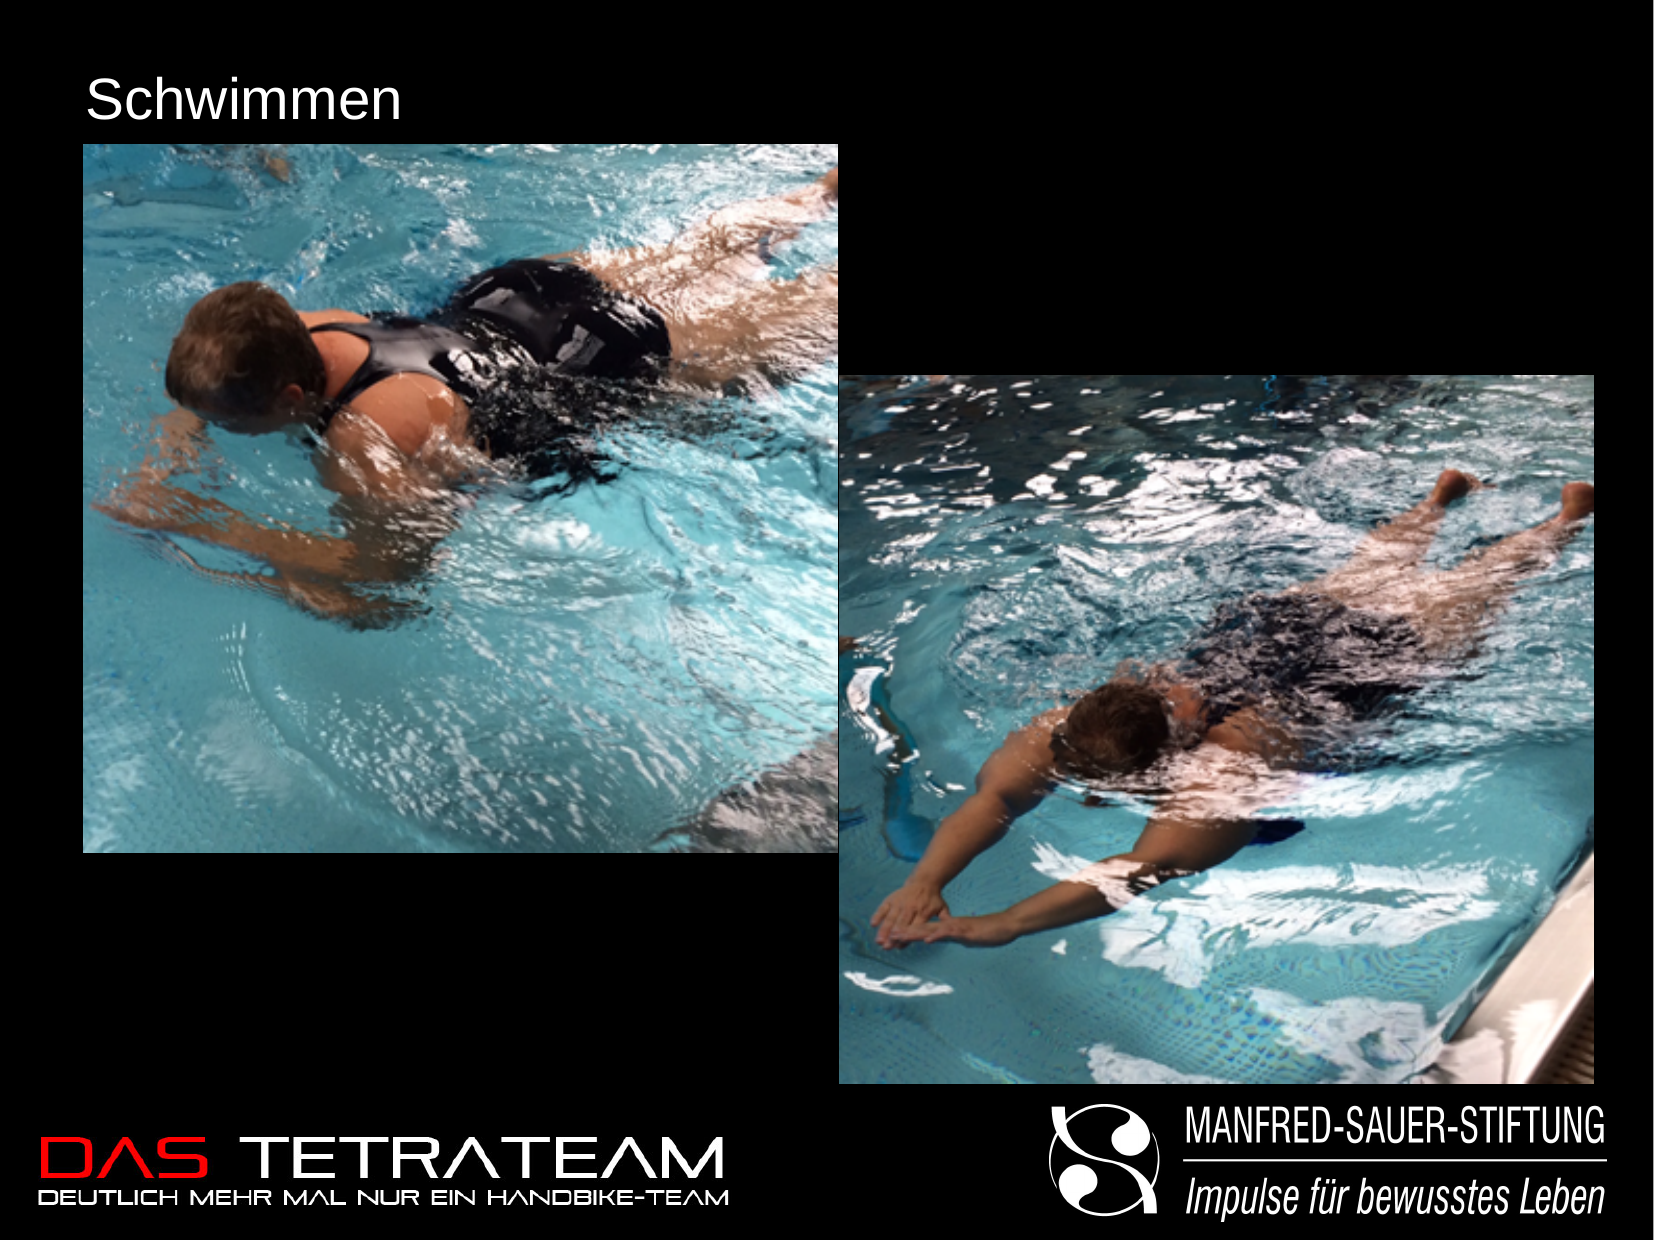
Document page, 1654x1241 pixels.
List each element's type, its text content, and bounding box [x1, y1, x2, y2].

picture [83, 144, 838, 853]
picture [1049, 1104, 1607, 1222]
text_box Schwimmen [70, 59, 1170, 139]
picture [16, 1121, 762, 1216]
picture [839, 375, 1594, 1084]
